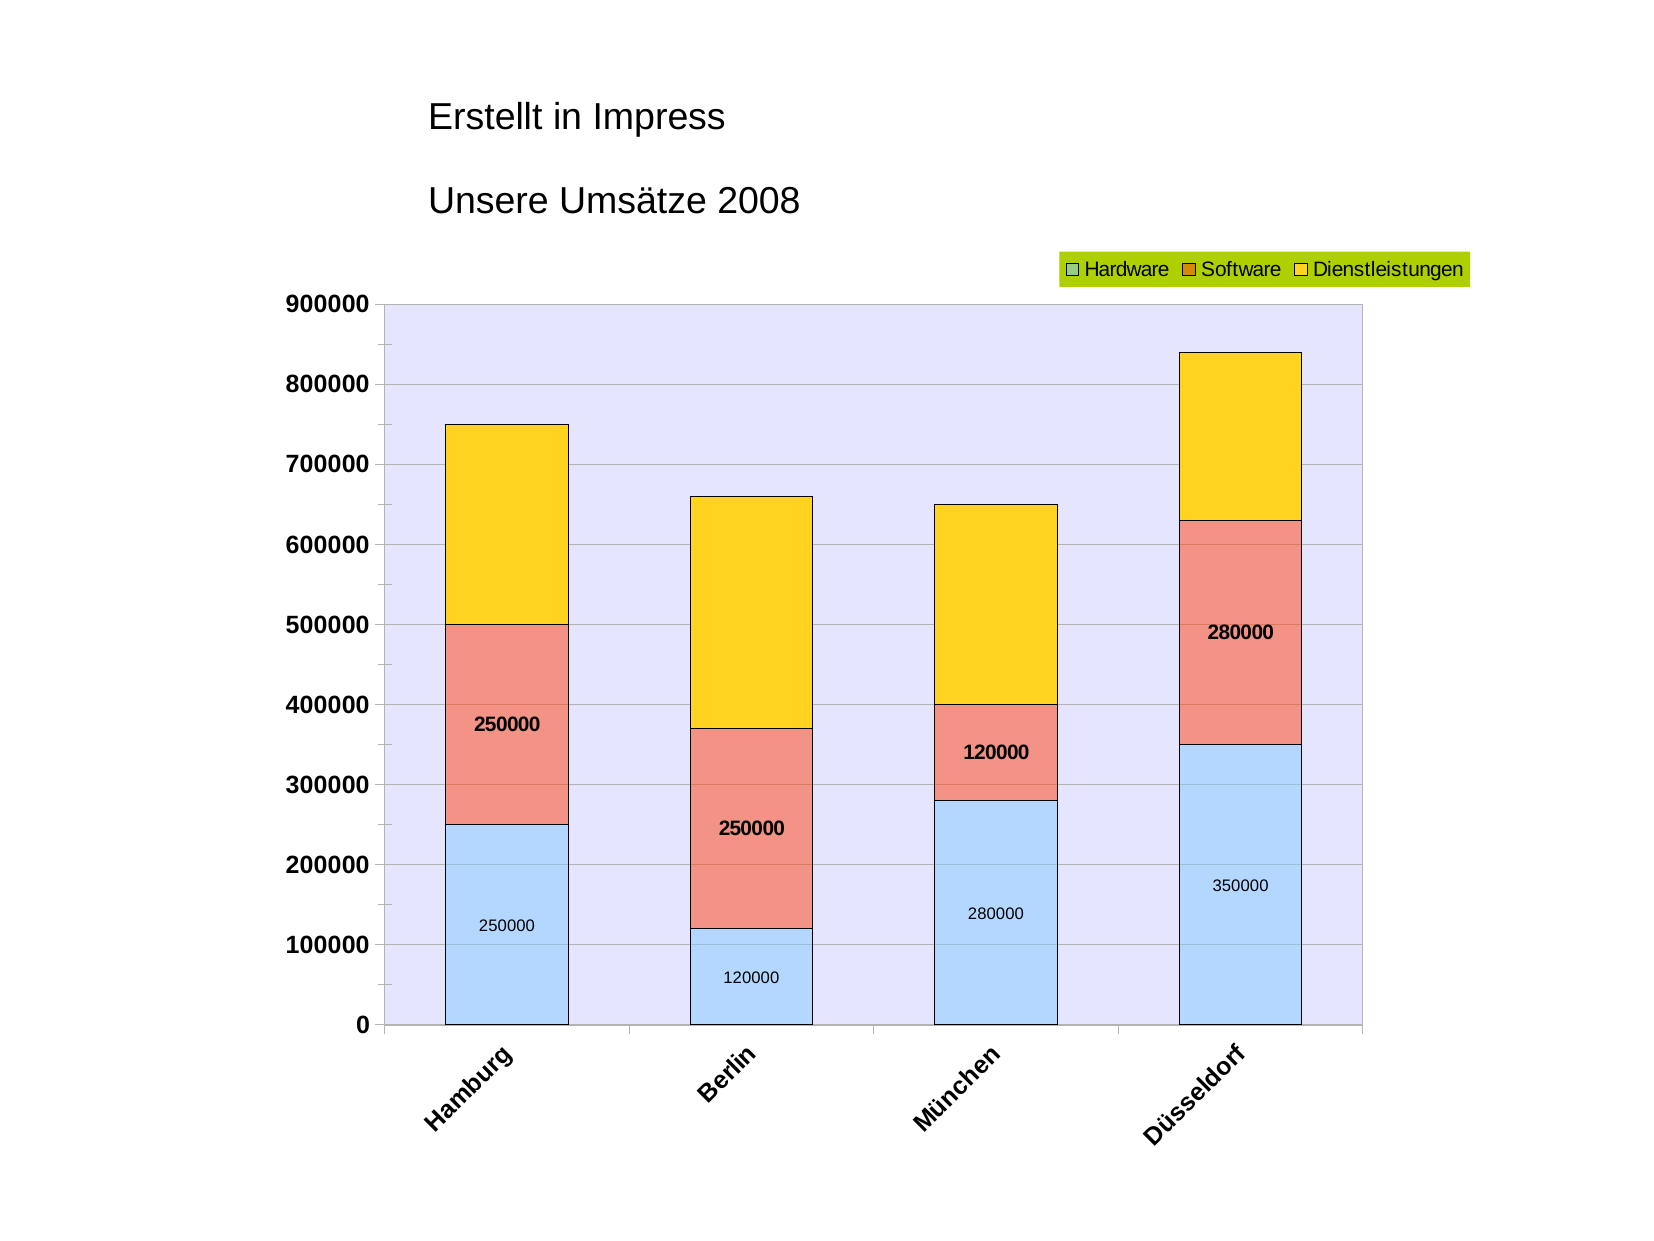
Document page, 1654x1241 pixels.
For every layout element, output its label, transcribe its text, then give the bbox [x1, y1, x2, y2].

text_box Erstellt in Impress Unsere Umsätze 2008 [413, 88, 1004, 230]
chart [206, 236, 1525, 1152]
